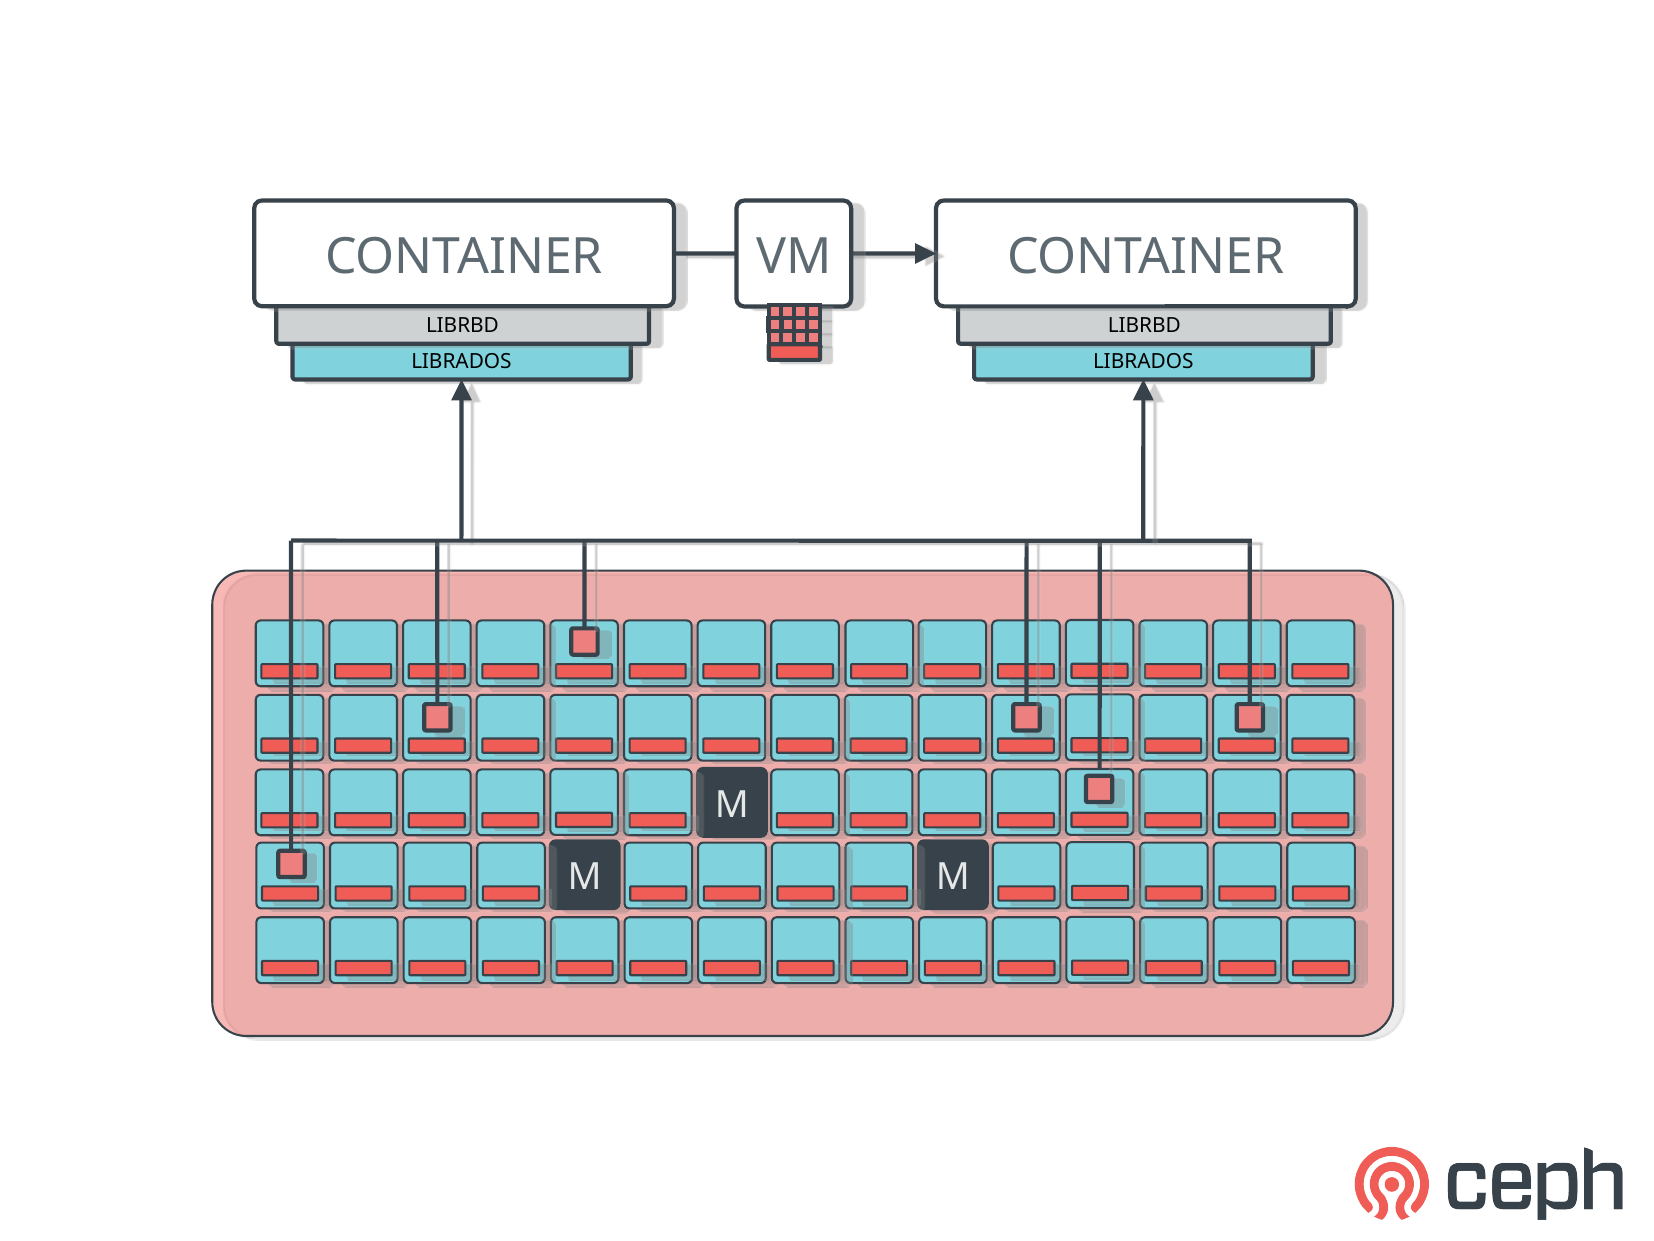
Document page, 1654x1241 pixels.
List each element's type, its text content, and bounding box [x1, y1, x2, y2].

text_box M [698, 769, 766, 836]
picture [1308, 1100, 1654, 1241]
text_box CONTAINER [254, 200, 674, 307]
text_box [768, 305, 821, 360]
text_box [212, 570, 1394, 1037]
text_box LIBRADOS [974, 344, 1313, 380]
text_box CONTAINER [935, 200, 1356, 307]
text_box M [550, 841, 619, 909]
text_box LIBRBD [276, 307, 650, 344]
text_box LIBRADOS [292, 344, 631, 380]
text_box VM [736, 200, 852, 307]
text_box LIBRBD [958, 307, 1331, 344]
text_box M [919, 841, 987, 909]
